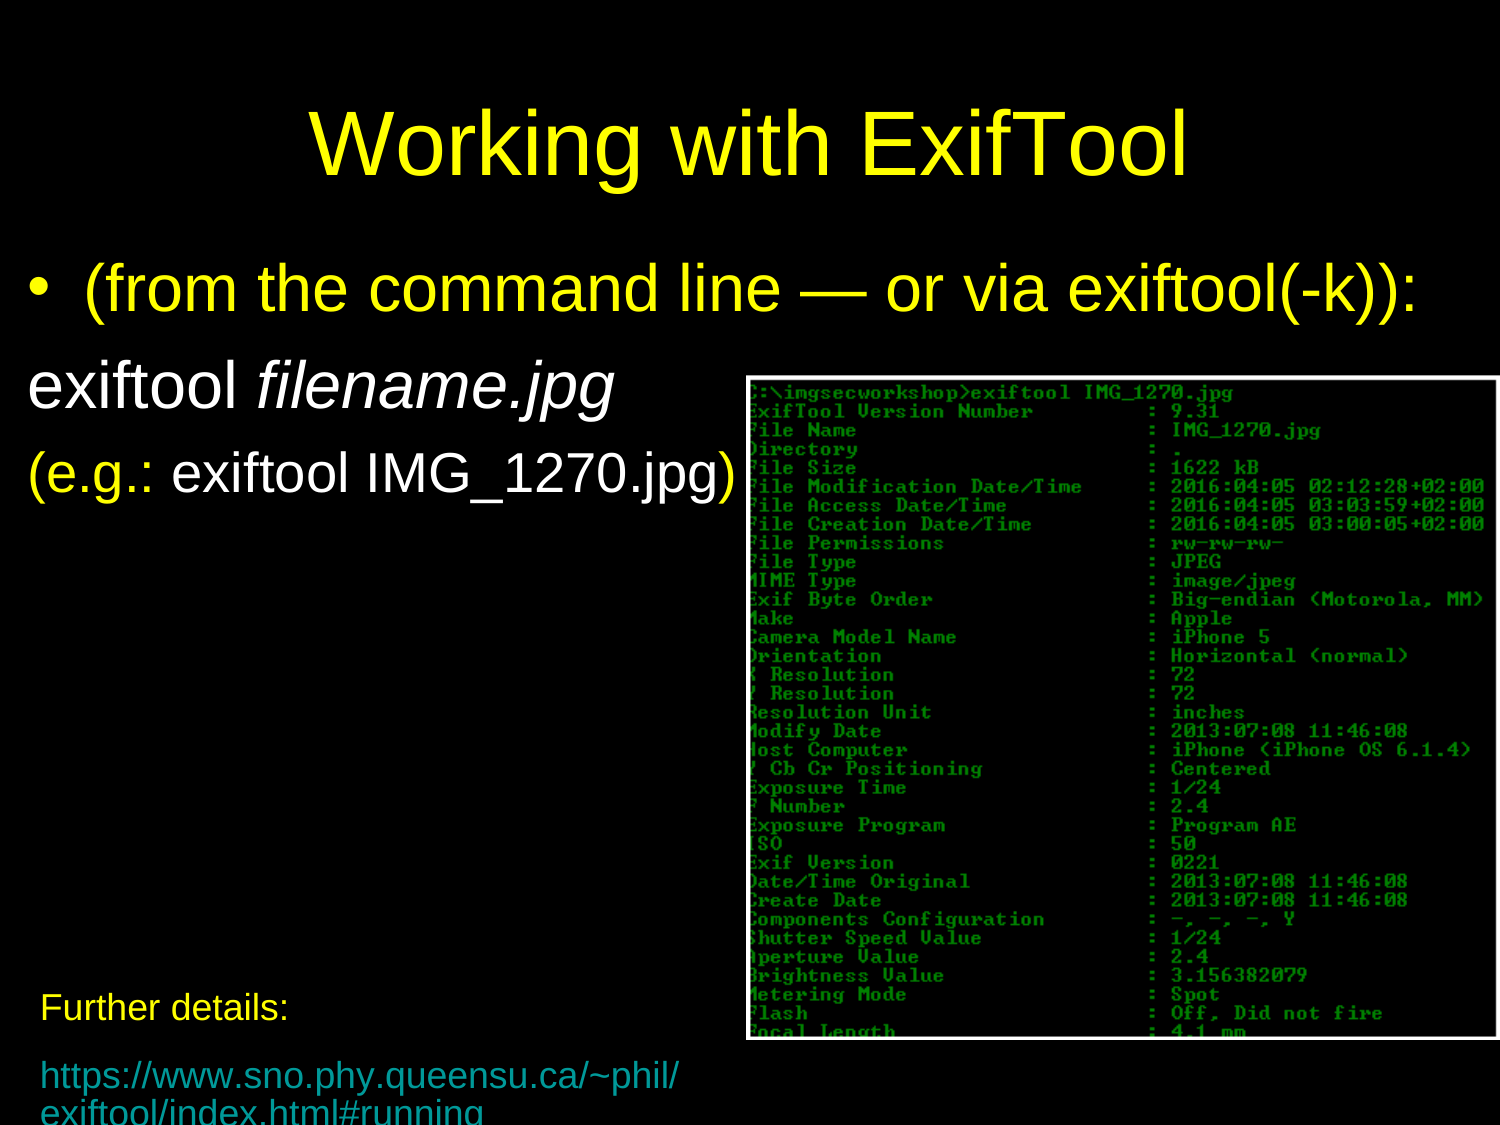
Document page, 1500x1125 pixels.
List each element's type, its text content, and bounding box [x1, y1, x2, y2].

text_box Further details: https://www.sno.phy.queensu.ca/~phil/exiftool/index.html#running [24, 974, 713, 1125]
picture [746, 374, 1500, 1040]
title Working with ExifTool [75, 45, 1426, 233]
list (from the command line — or via exiftool(-k)): exiftool filename.jpg (e.g.: exiftool IMG_1270.jpg) [12, 237, 1438, 675]
